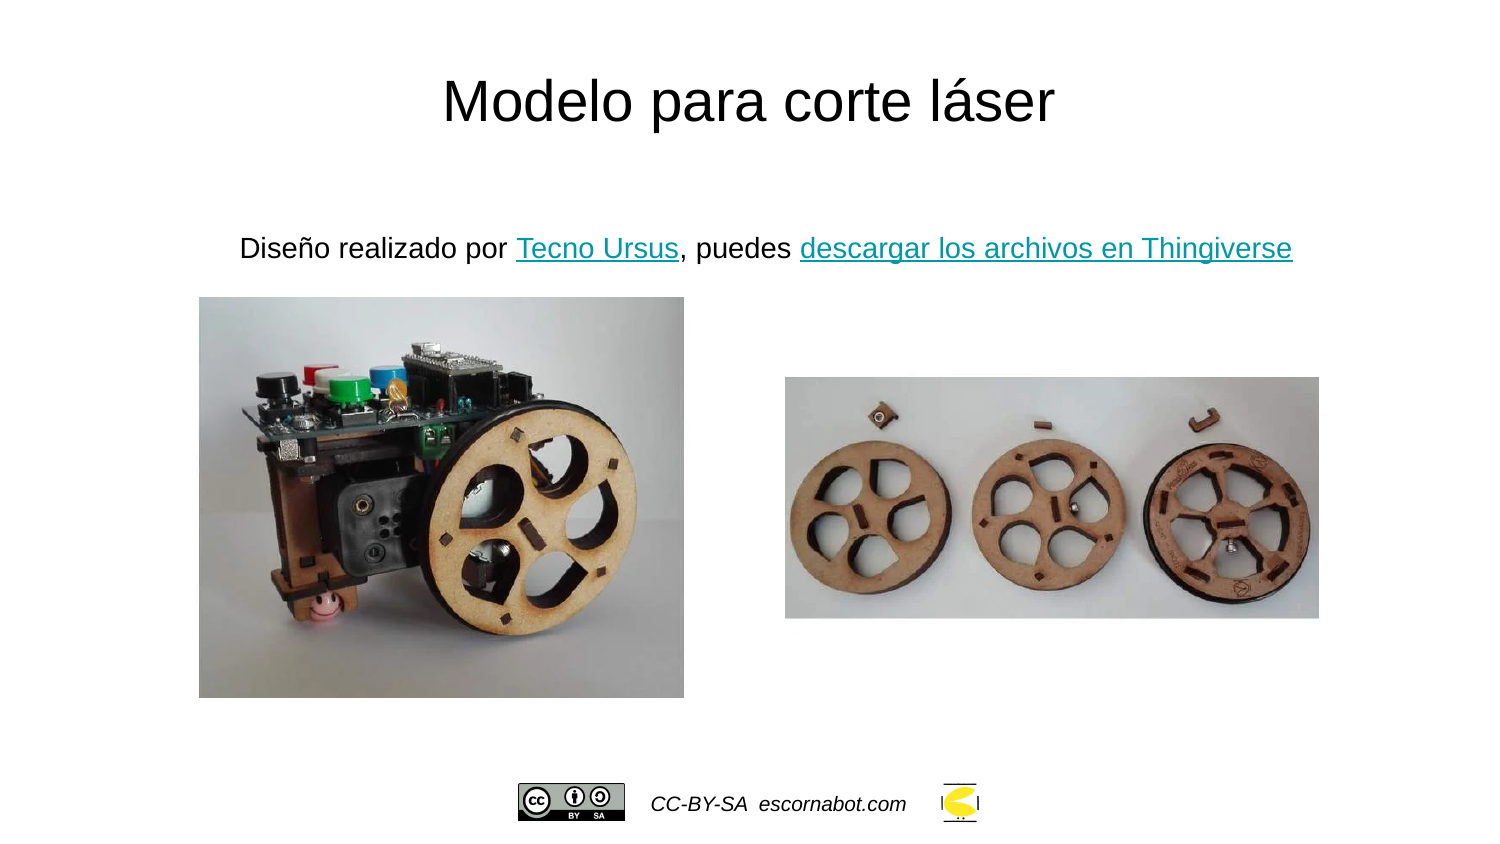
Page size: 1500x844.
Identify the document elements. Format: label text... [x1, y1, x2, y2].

picture [518, 783, 625, 821]
picture [785, 297, 1319, 699]
text_box CC-BY-SA escornabot.com [635, 775, 936, 830]
title Modelo para corte láser [51, 48, 1449, 142]
picture [938, 781, 982, 824]
text_box Diseño realizado por Tecno Ursus, puedes descargar los archivos en Thingiverse [176, 196, 1356, 589]
picture [174, 297, 708, 699]
